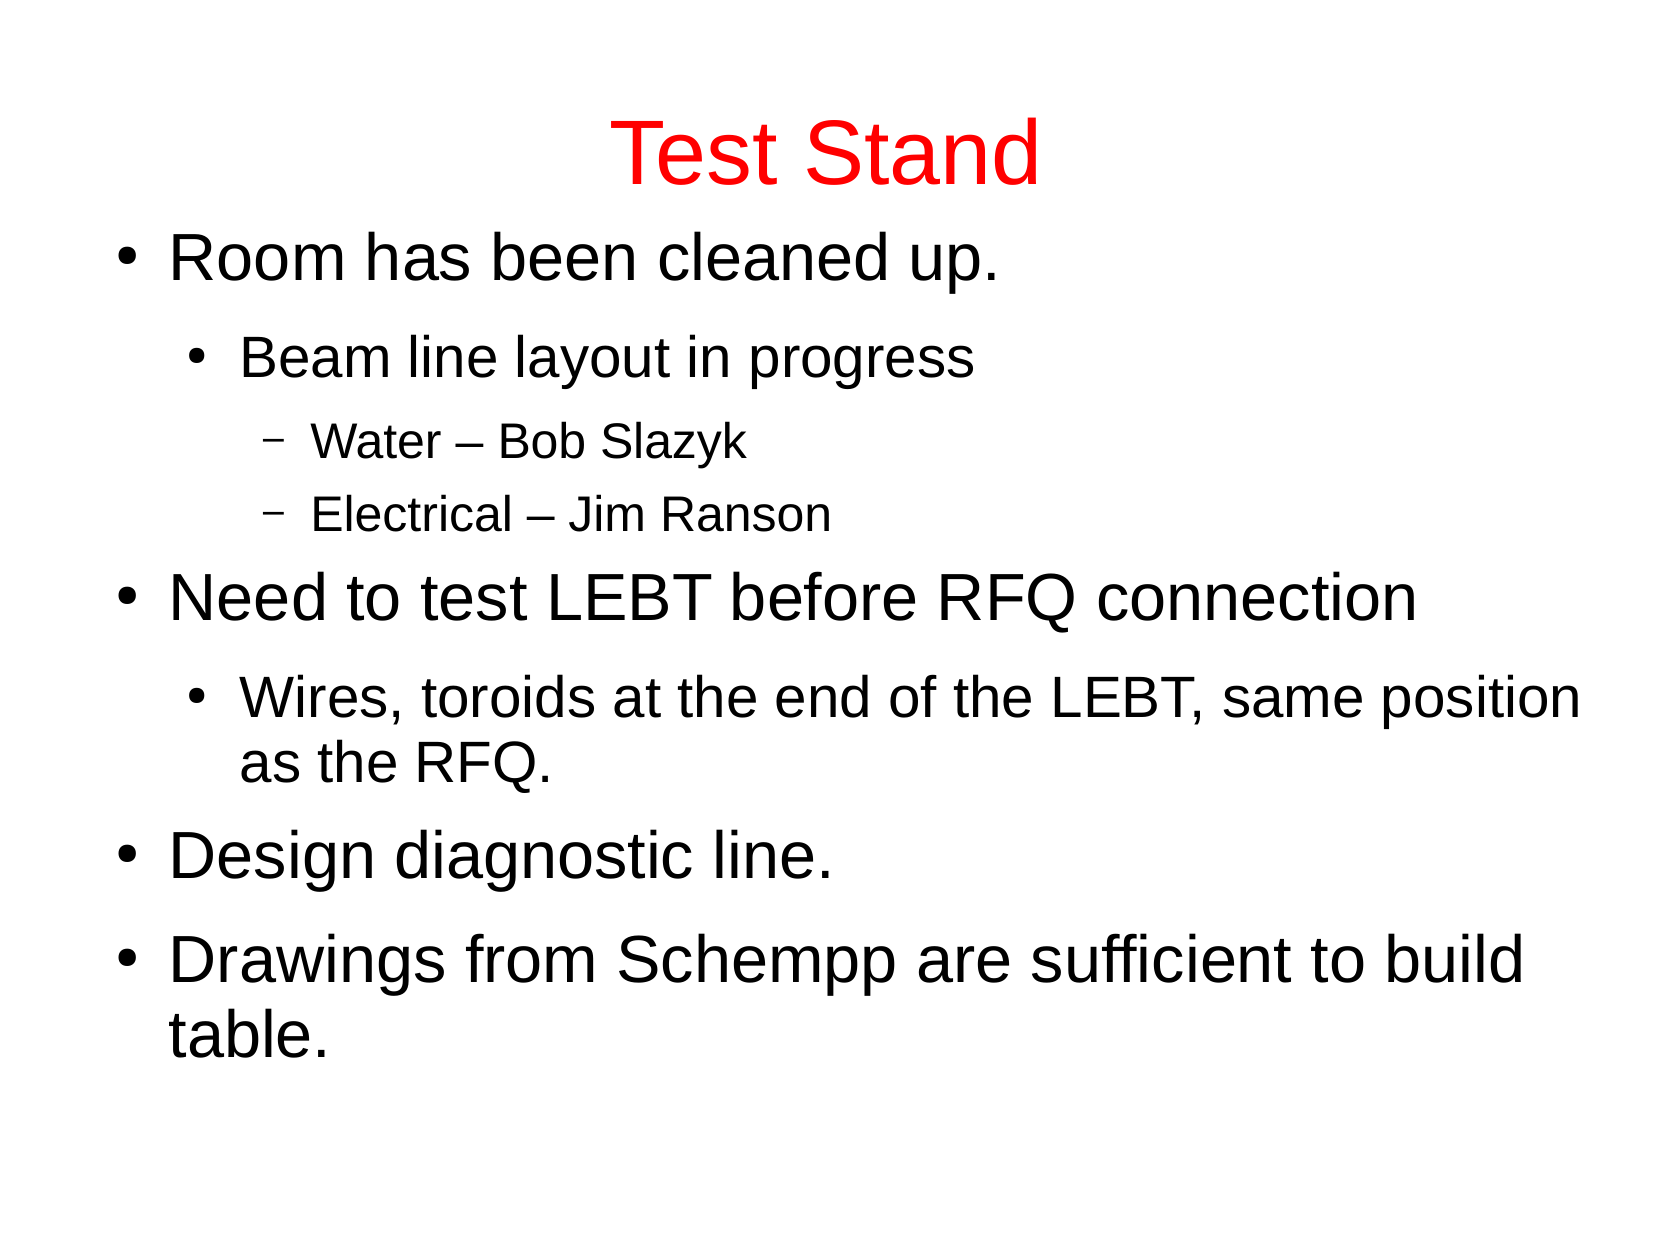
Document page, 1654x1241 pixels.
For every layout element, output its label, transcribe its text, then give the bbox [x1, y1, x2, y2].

title Test Stand [82, 56, 1571, 250]
list Room has been cleaned up. Beam line layout in progress Water – Bob Slazyk Electrical – Jim Ranson Need to test LEBT before RFQ connection Wires, toroids at the end of the LEBT, same position as the RFQ. Design diagnostic line. Drawings from Schempp are sufficient to build table. [97, 220, 1586, 1157]
